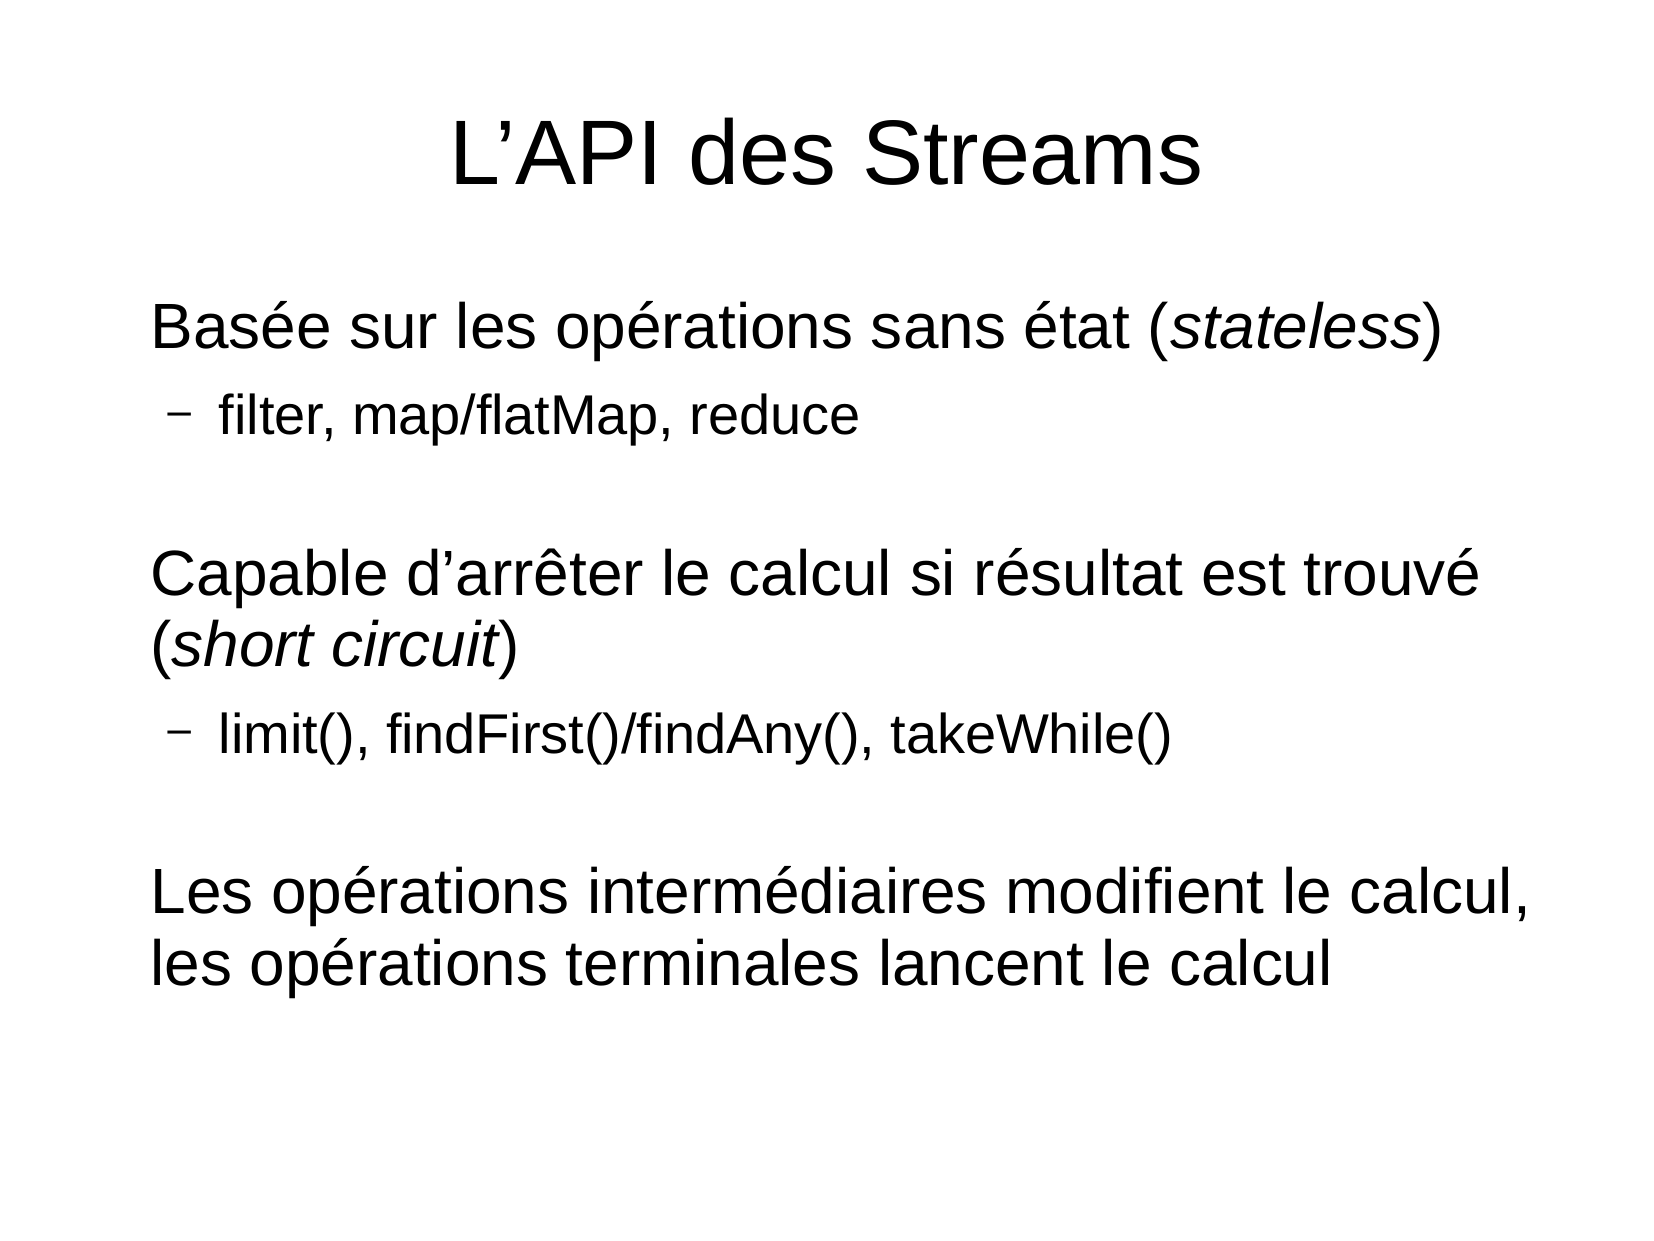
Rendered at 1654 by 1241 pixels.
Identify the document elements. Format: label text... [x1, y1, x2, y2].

title L’API des Streams [82, 49, 1571, 257]
list Basée sur les opérations sans état (stateless) filter, map/flatMap, reduce Capable d’arrêter le calcul si résultat est trouvé (short circuit) limit(), findFirst()/findAny(), takeWhile() Les opérations intermédiaires modifient le calcul, les opérations terminales lancent le calcul [82, 290, 1571, 1010]
